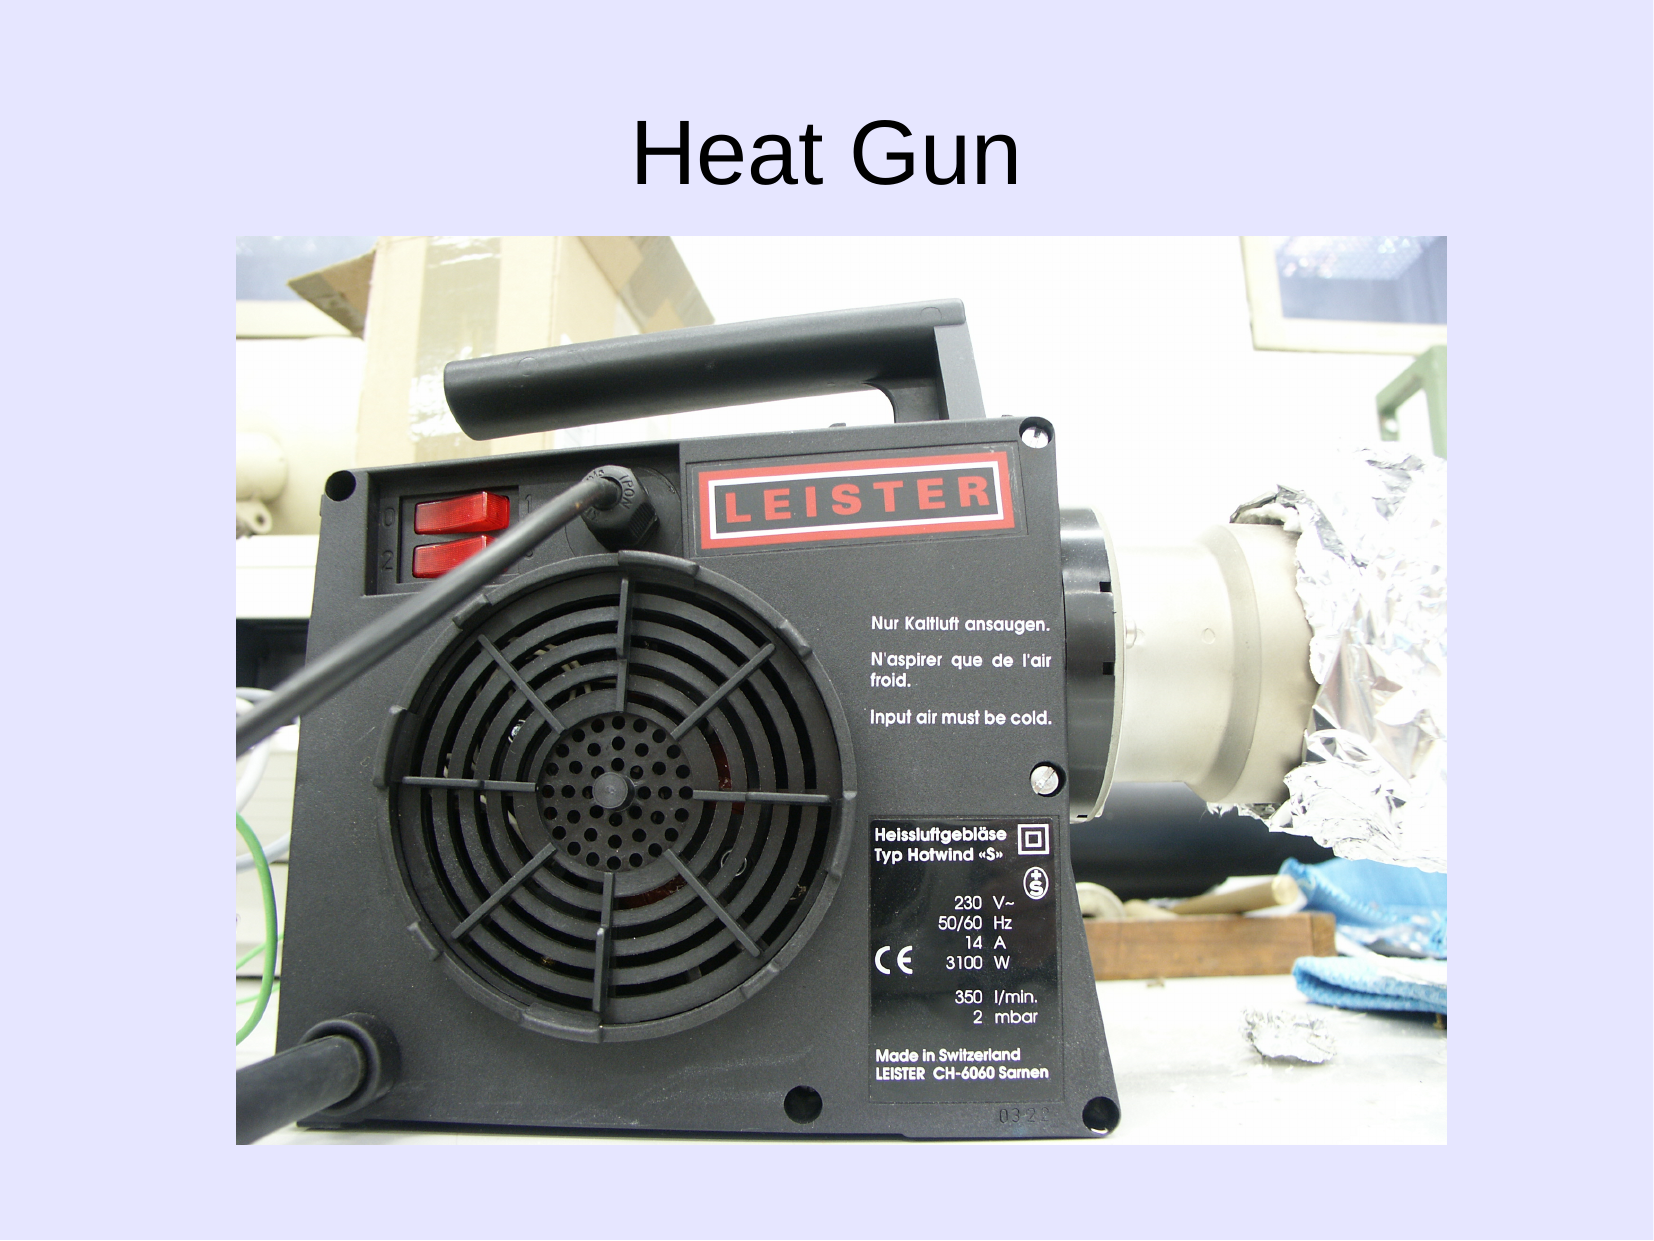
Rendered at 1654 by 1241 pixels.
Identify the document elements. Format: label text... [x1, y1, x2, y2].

picture [236, 236, 1447, 1145]
title Heat Gun [82, 49, 1571, 257]
